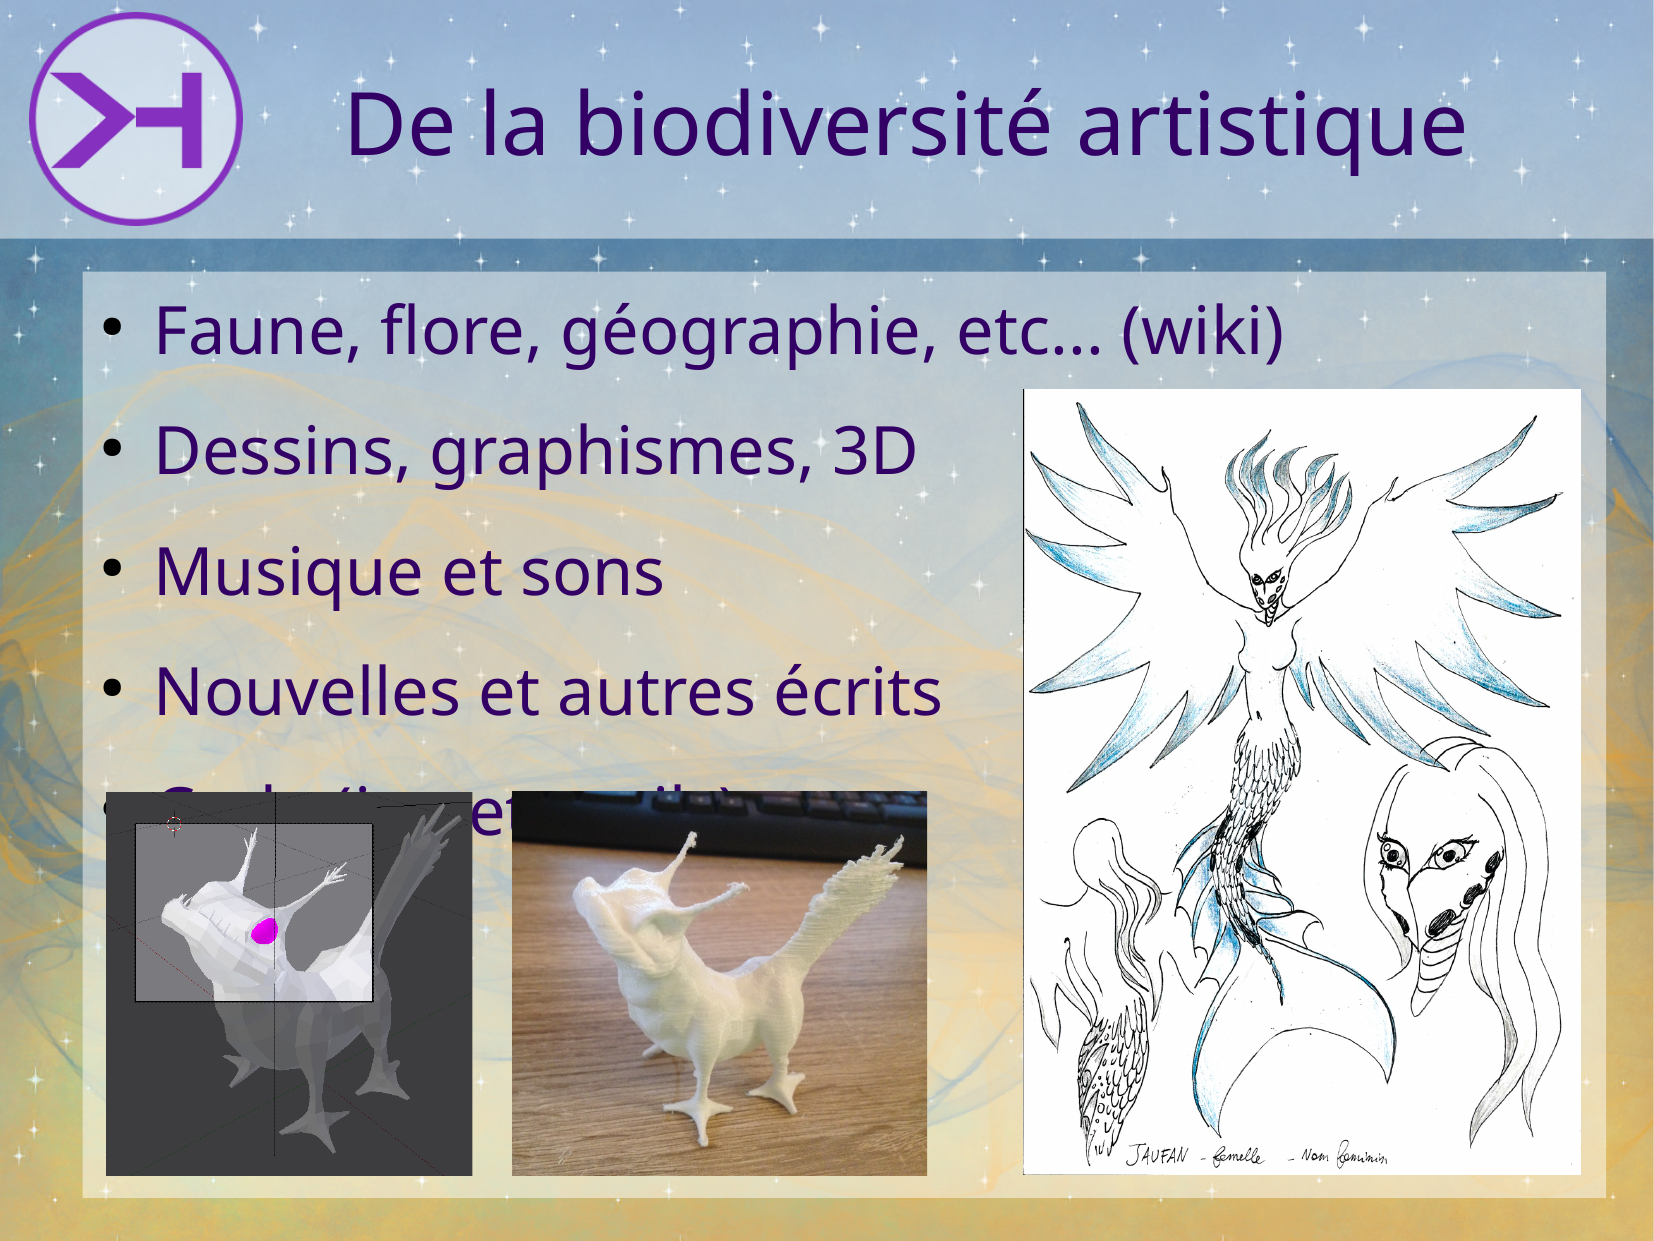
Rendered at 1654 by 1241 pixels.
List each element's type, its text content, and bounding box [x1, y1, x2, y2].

list Faune, flore, géographie, etc... (wiki) Dessins, graphismes, 3D Musique et sons Nouvelles et autres écrits Code (jeu et outils) [82, 283, 1560, 1175]
title De la biodiversité artistique [242, 18, 1571, 226]
picture [0, 239, 1654, 1241]
picture [29, 12, 243, 226]
